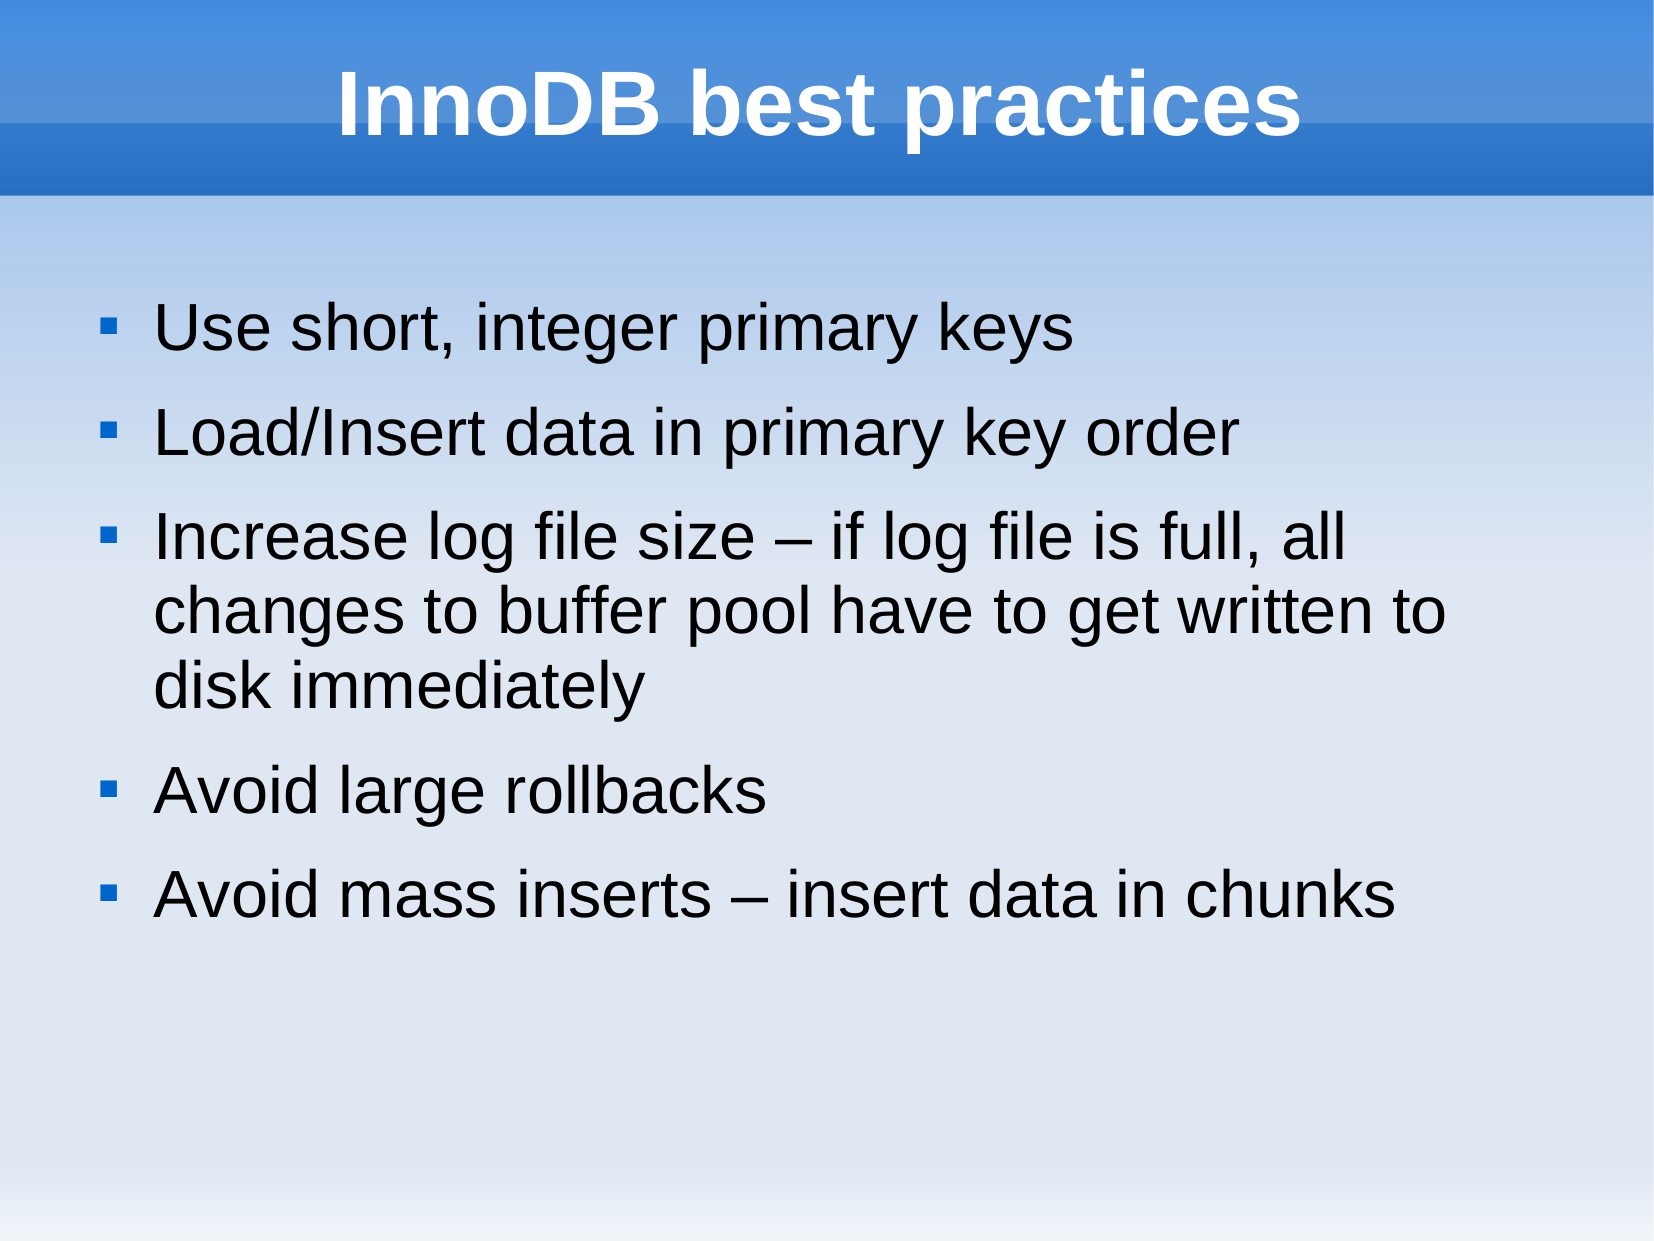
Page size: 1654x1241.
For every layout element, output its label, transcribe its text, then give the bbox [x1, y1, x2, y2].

list Use short, integer primary keys Load/Insert data in primary key order Increase log file size – if log file is full, all changes to buffer pool have to get written to disk immediately Avoid large rollbacks Avoid mass inserts – insert data in chunks [82, 290, 1571, 1094]
picture [0, 0, 1654, 1241]
title InnoDB best practices [76, 0, 1565, 208]
